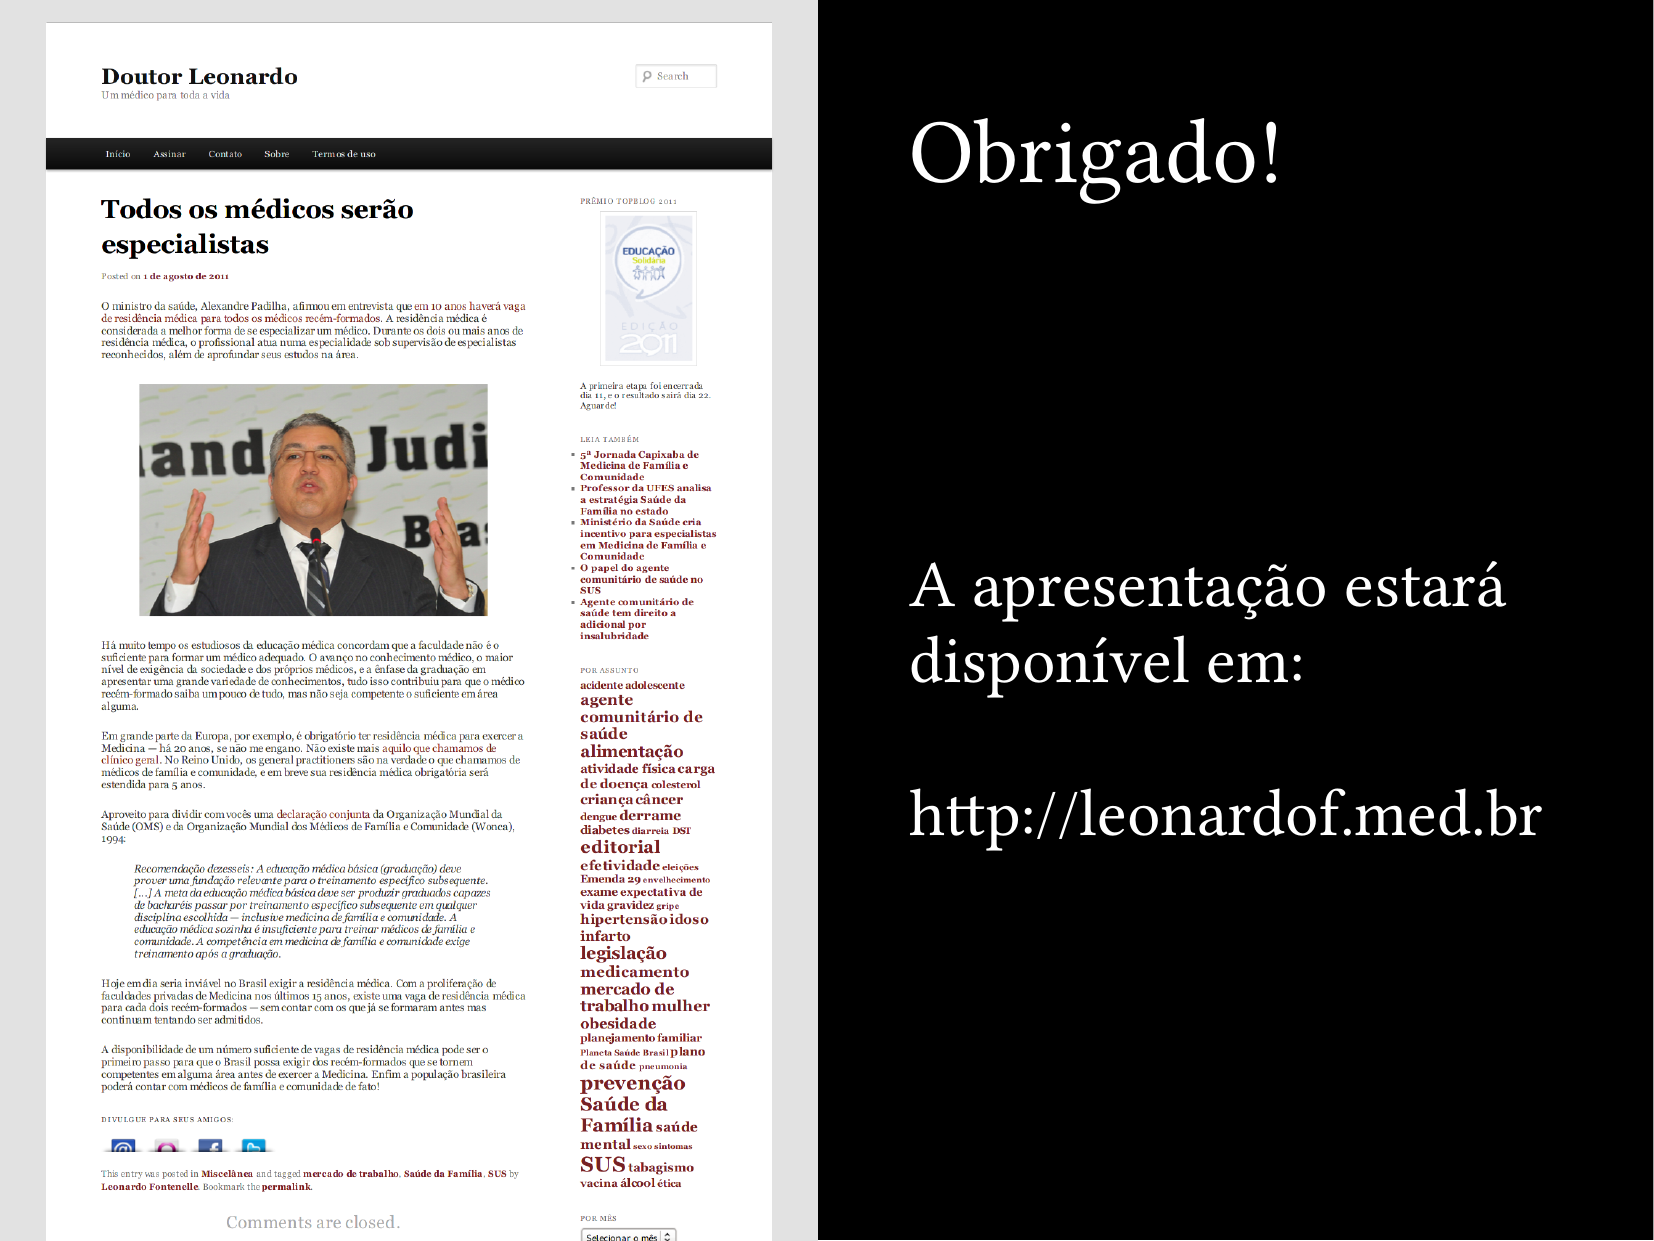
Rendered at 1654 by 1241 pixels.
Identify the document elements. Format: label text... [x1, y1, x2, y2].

title Obrigado! [909, 49, 1571, 257]
subtitle A apresentação estará disponível em: http://leonardof.med.br [909, 289, 1630, 1109]
picture [0, 0, 818, 1241]
